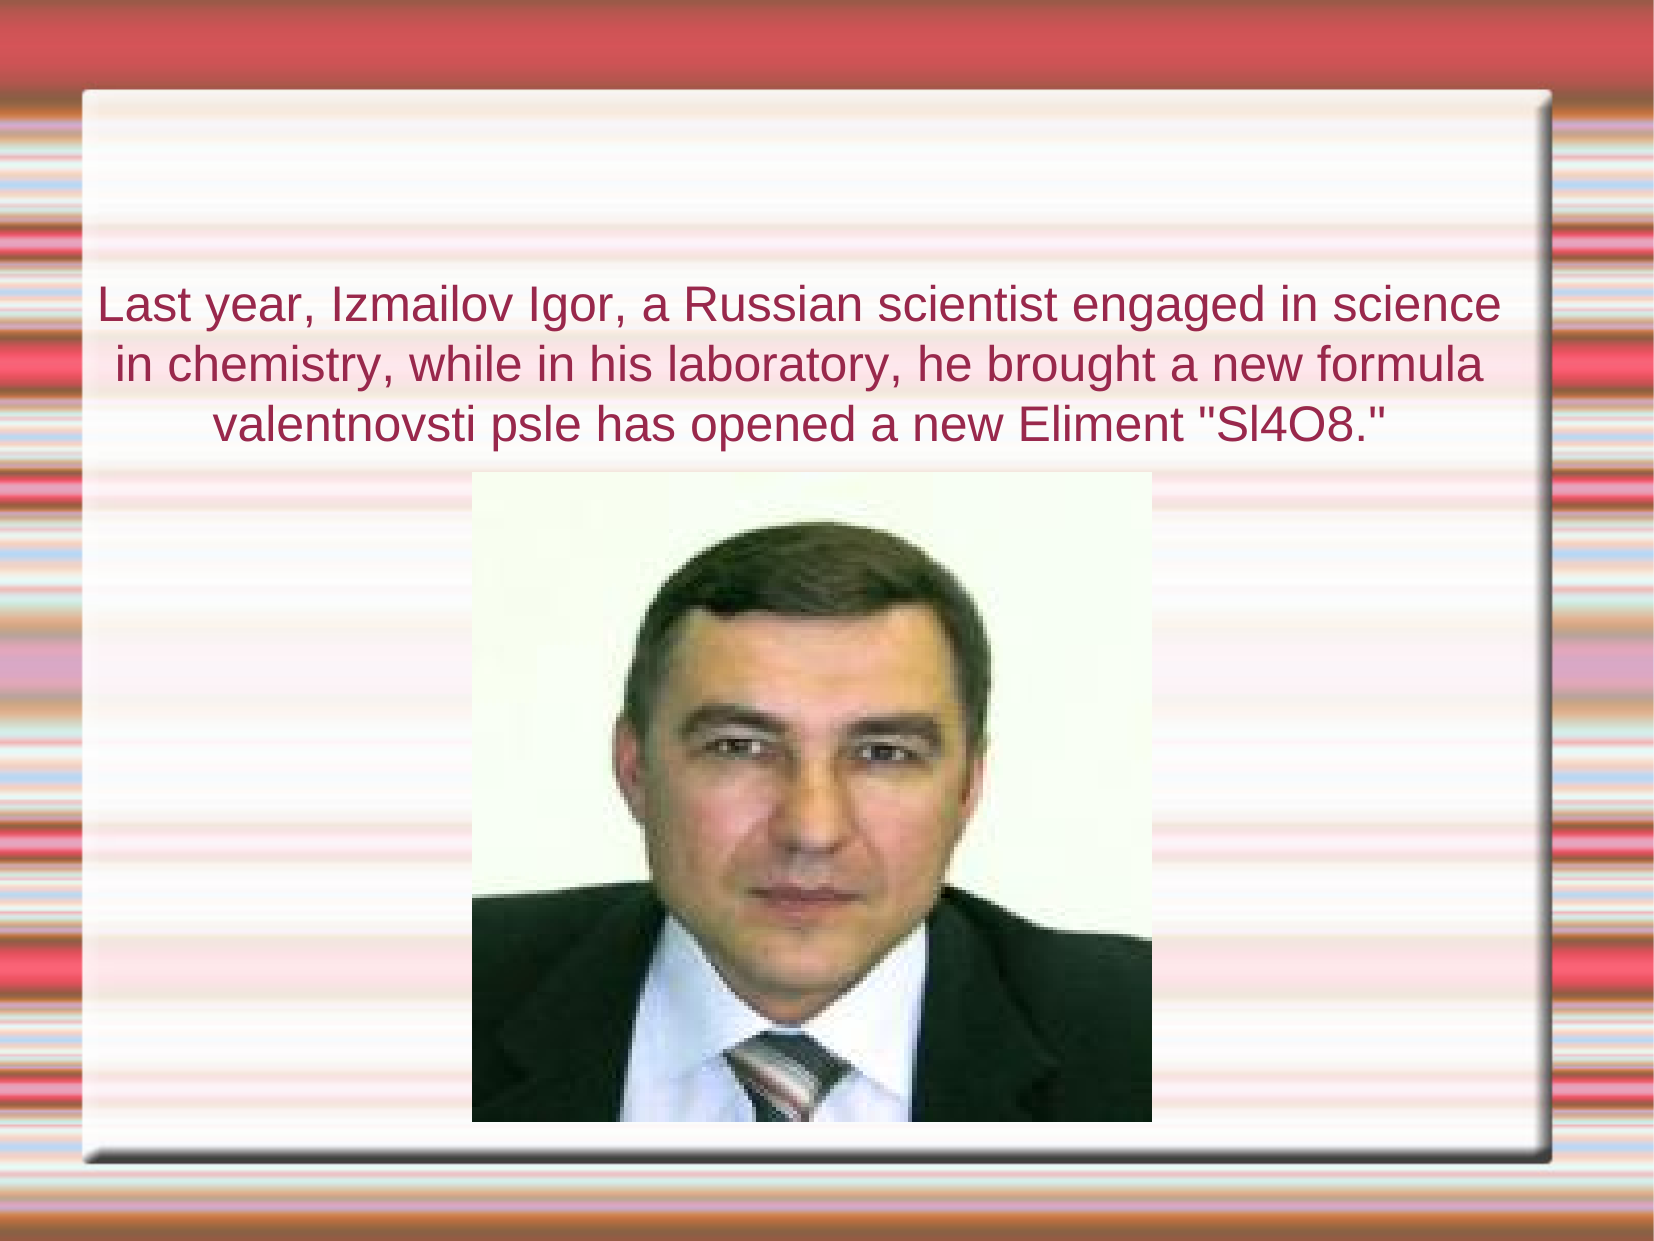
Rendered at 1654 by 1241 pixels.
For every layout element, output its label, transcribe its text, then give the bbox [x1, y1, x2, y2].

subtitle Last year, Izmailov Igor, a Russian scientist engaged in science in chemistry, while in his laboratory, he brought a new formula valentnovsti psle has opened a new Eliment "Sl4O8." [93, 0, 1506, 870]
picture [472, 472, 1152, 1123]
